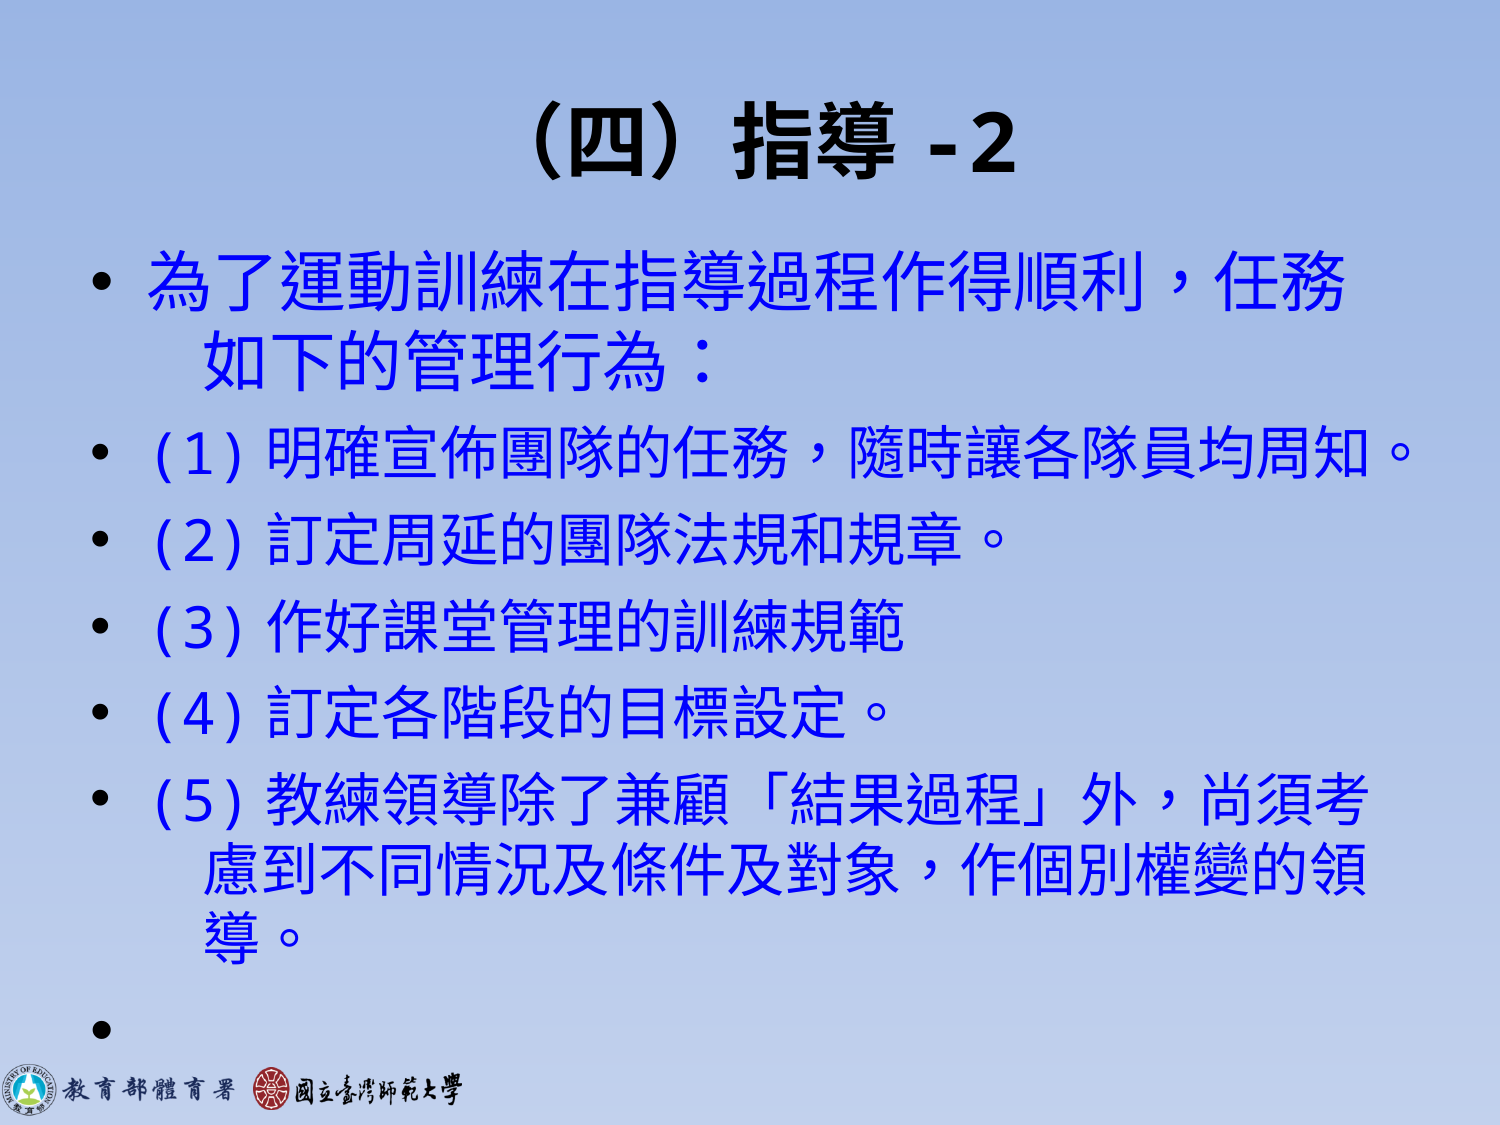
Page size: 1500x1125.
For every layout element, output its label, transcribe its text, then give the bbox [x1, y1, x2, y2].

title （四）指導-2 [75, 45, 1426, 232]
list 為了運動訓練在指導過程作得順利，任務如下的管理行為： (1)明確宣佈團隊的任務，隨時讓各隊員均周知。 (2)訂定周延的團隊法規和規章。 (3)作好課堂管理的訓練規範 (4)訂定各階段的目標設定。 (5)教練領導除了兼顧「結果過程」外，尚須考慮到不同情況及條件及對象，作個別權變的領導。 [75, 232, 1426, 1005]
